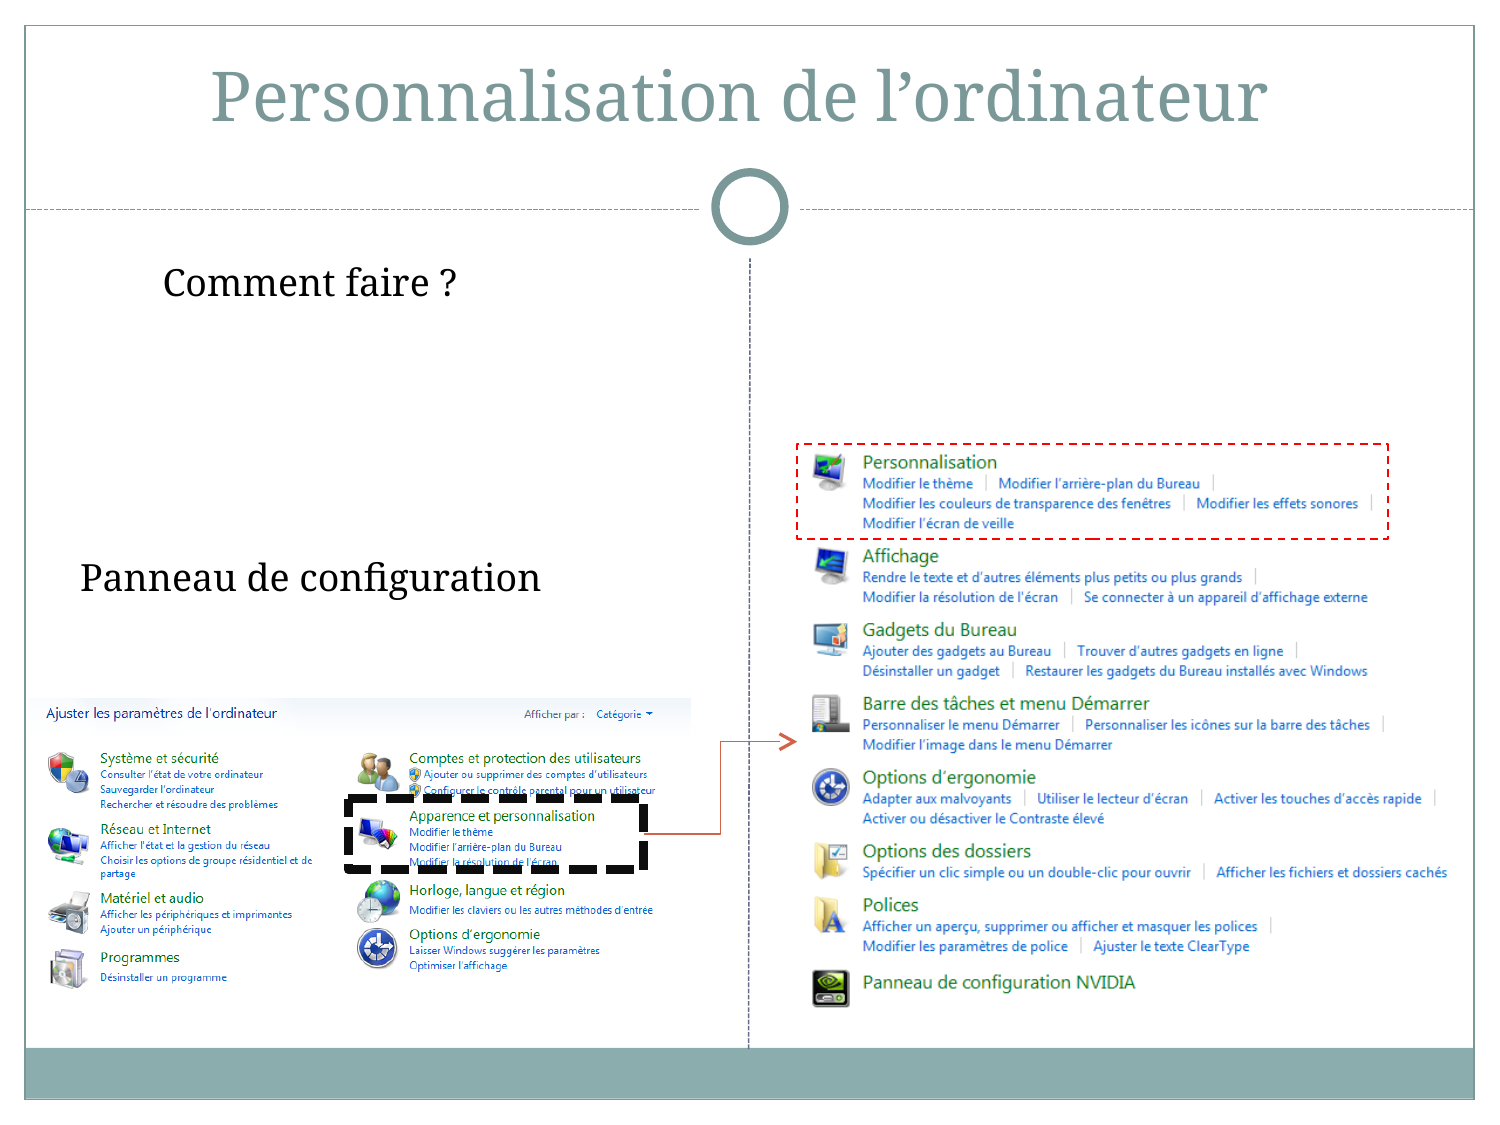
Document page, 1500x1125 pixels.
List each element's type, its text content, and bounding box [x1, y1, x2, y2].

text_box Comment faire ? [147, 243, 1500, 312]
text_box Panneau de configuration [64, 538, 691, 607]
title Personnalisation de l’ordinateur [49, 37, 1450, 248]
picture [797, 444, 1460, 1039]
picture [28, 698, 691, 1039]
